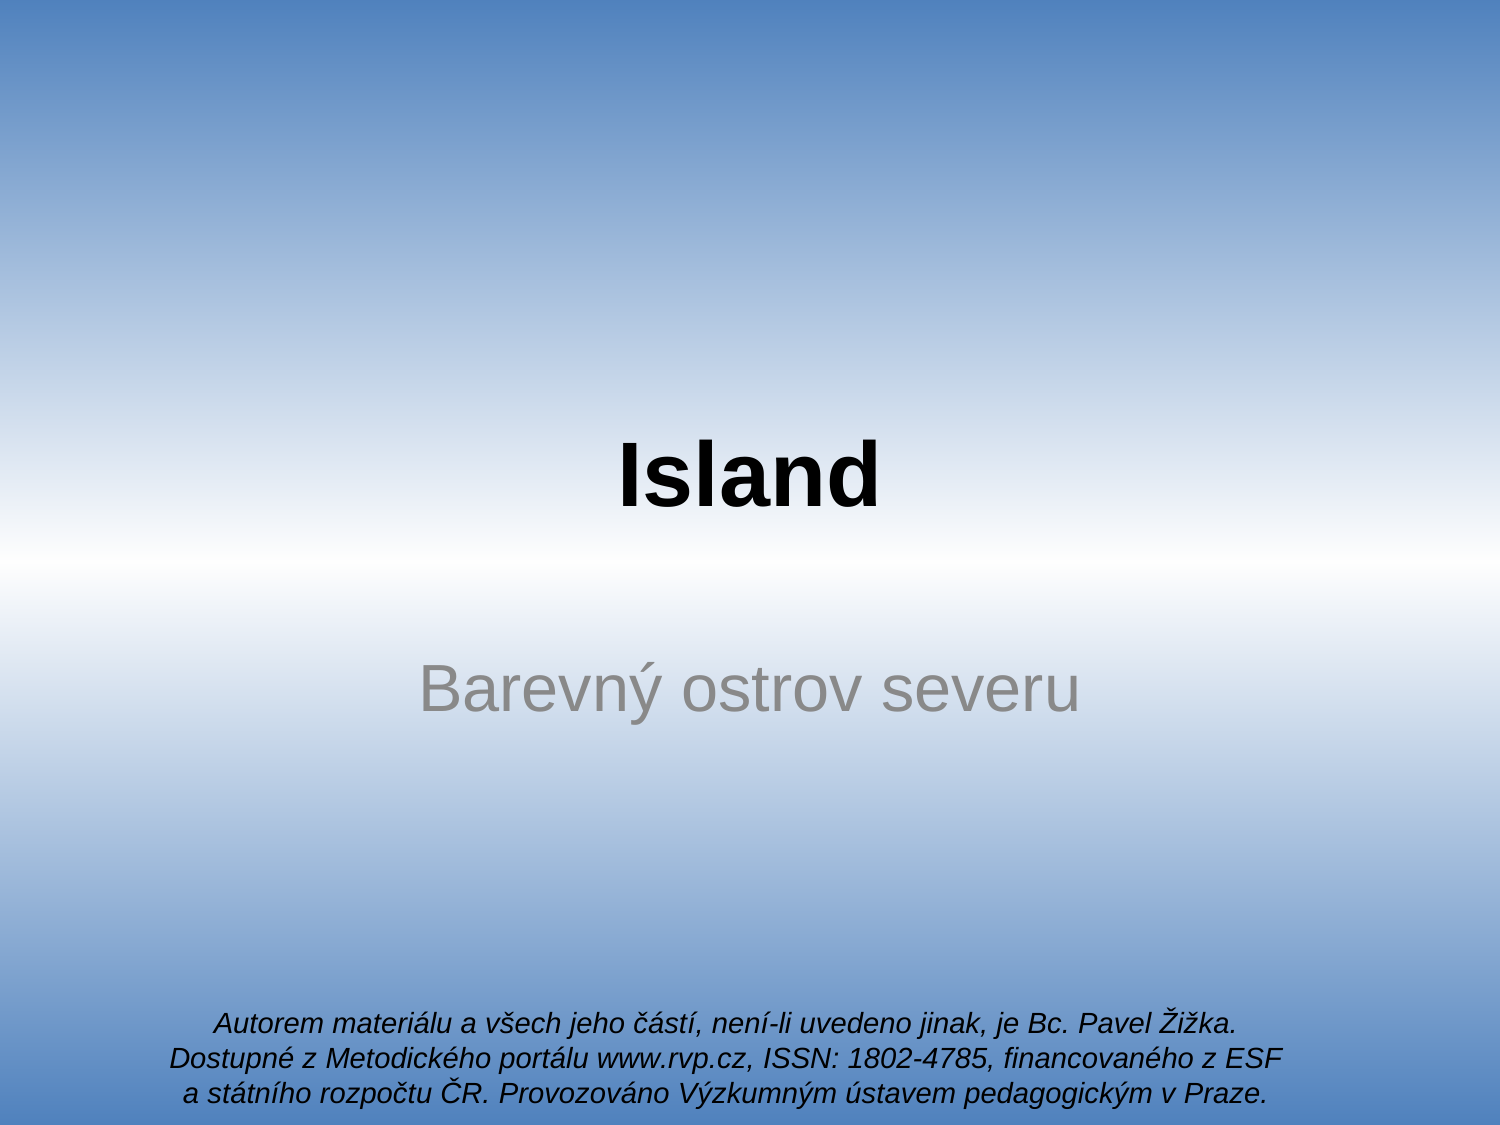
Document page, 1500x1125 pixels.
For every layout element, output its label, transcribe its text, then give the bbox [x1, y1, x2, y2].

text_box Barevný ostrov severu [225, 637, 1276, 926]
title Island [112, 349, 1388, 591]
text_box Autorem materiálu a všech jeho částí, není-li uvedeno jinak, je Bc. Pavel Žižka. Dostupné z Metodického portálu www.rvp.cz, ISSN: 1802-4785, financovaného z ESF a státního rozpočtu ČR. Provozováno Výzkumným ústavem pedagogickým v Praze. [105, 1011, 1348, 1103]
